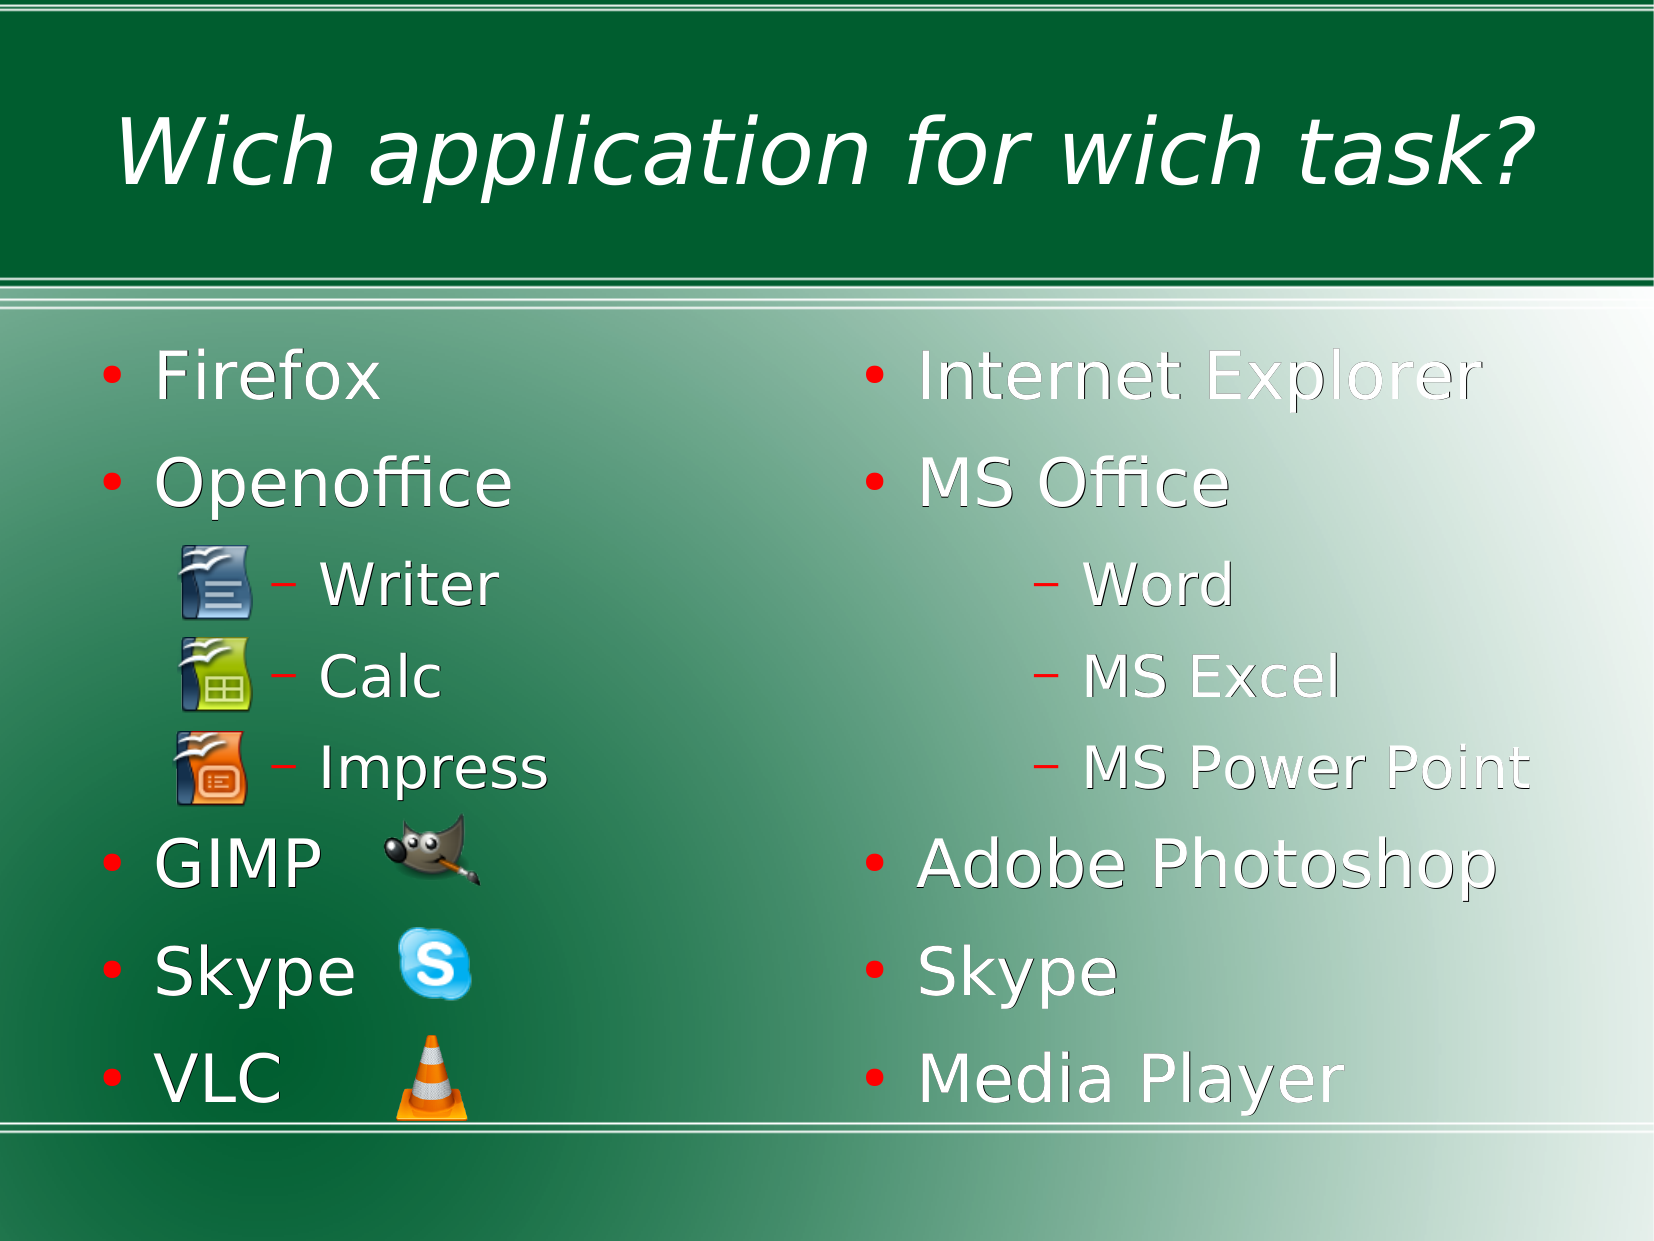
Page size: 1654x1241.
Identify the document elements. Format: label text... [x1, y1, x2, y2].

picture [397, 926, 473, 1002]
list Firefox Openoffice Writer Calc Impress GIMP Skype VLC [82, 337, 809, 1241]
title Wich application for wich task? [82, 49, 1571, 257]
picture [383, 797, 484, 898]
picture [177, 545, 253, 621]
picture [177, 637, 253, 713]
picture [172, 731, 248, 807]
picture [390, 1033, 473, 1123]
list Internet Explorer MS Office Word MS Excel MS Power Point Adobe Photoshop Skype Media Player [845, 337, 1572, 1241]
picture [0, 0, 1654, 1241]
